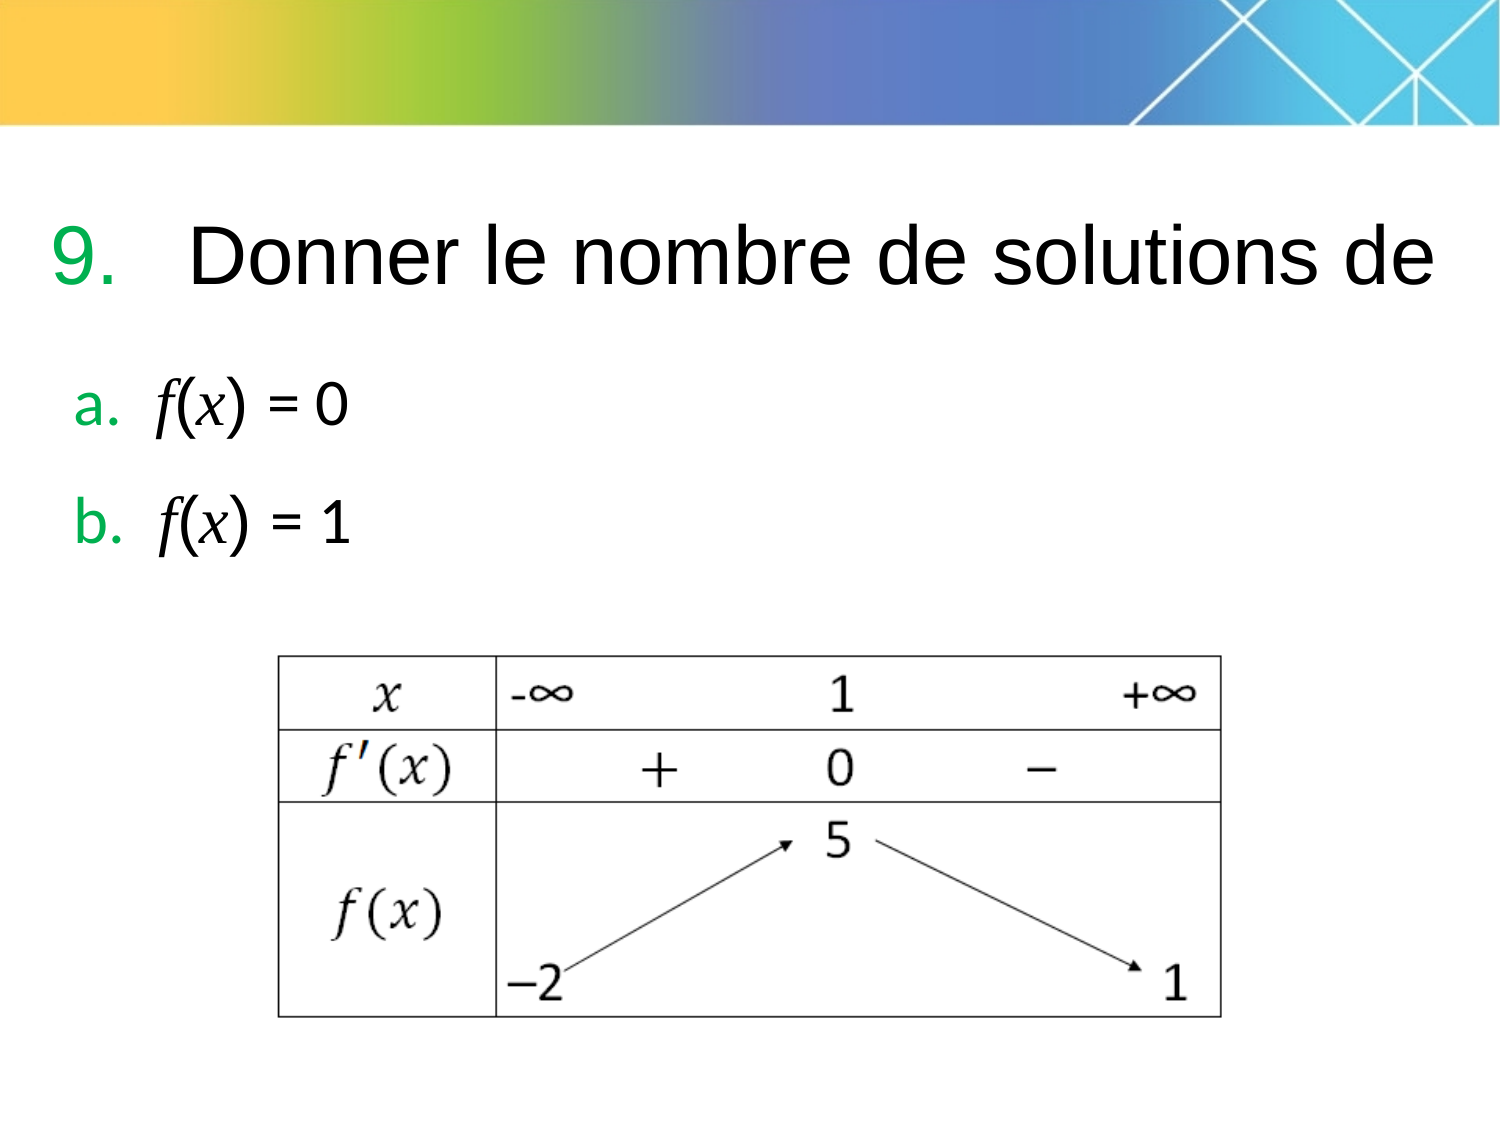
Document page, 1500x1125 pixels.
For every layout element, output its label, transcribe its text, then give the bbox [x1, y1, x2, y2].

picture [0, 0, 1500, 127]
picture [264, 640, 1236, 1032]
text_box a. f(x) = 0 b. f(x) = 1 [58, 351, 411, 682]
text_box Donner le nombre de solutions de [35, 164, 1460, 338]
